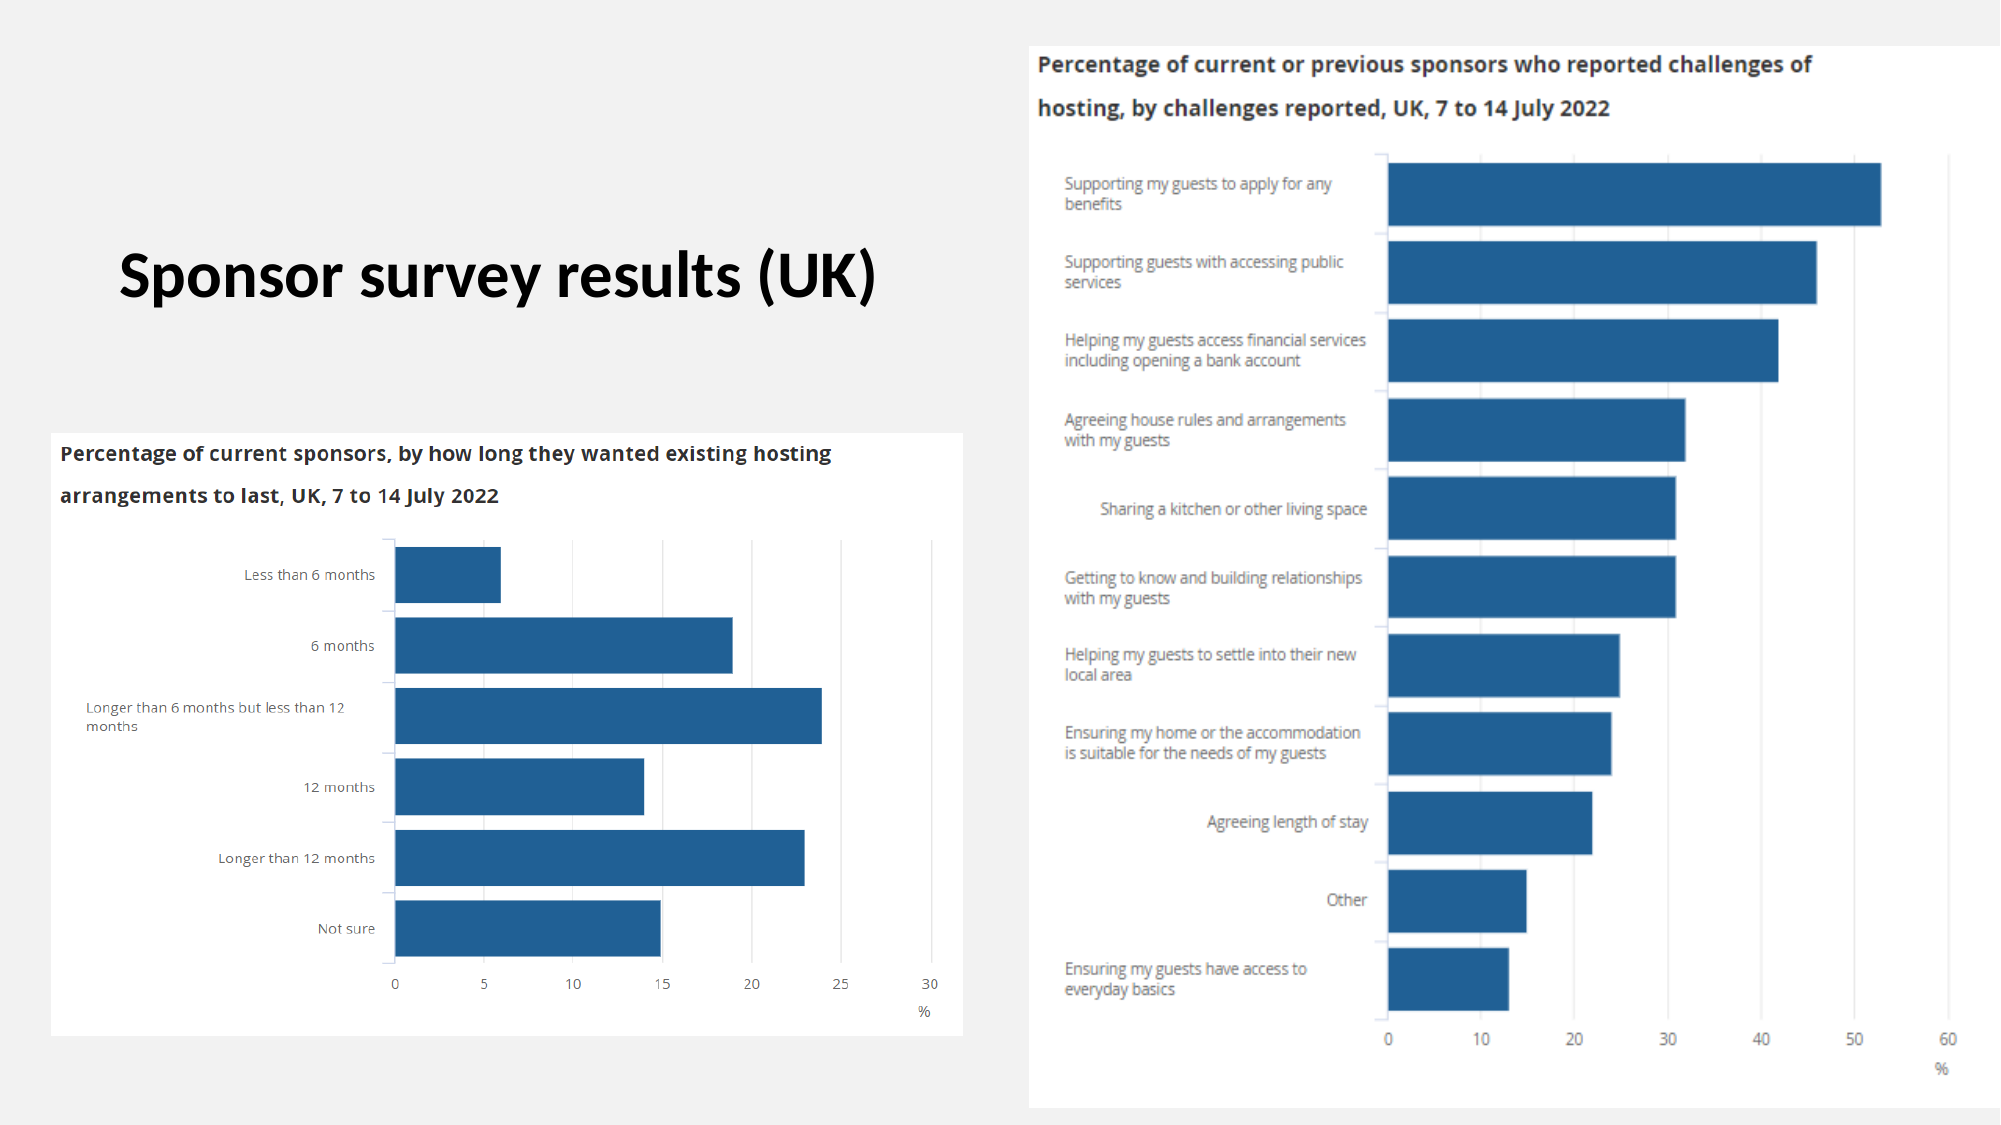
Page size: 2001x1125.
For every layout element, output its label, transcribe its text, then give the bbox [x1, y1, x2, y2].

picture [1029, 46, 2000, 1109]
picture [51, 433, 963, 1036]
title Sponsor survey results (UK) [104, 179, 944, 374]
